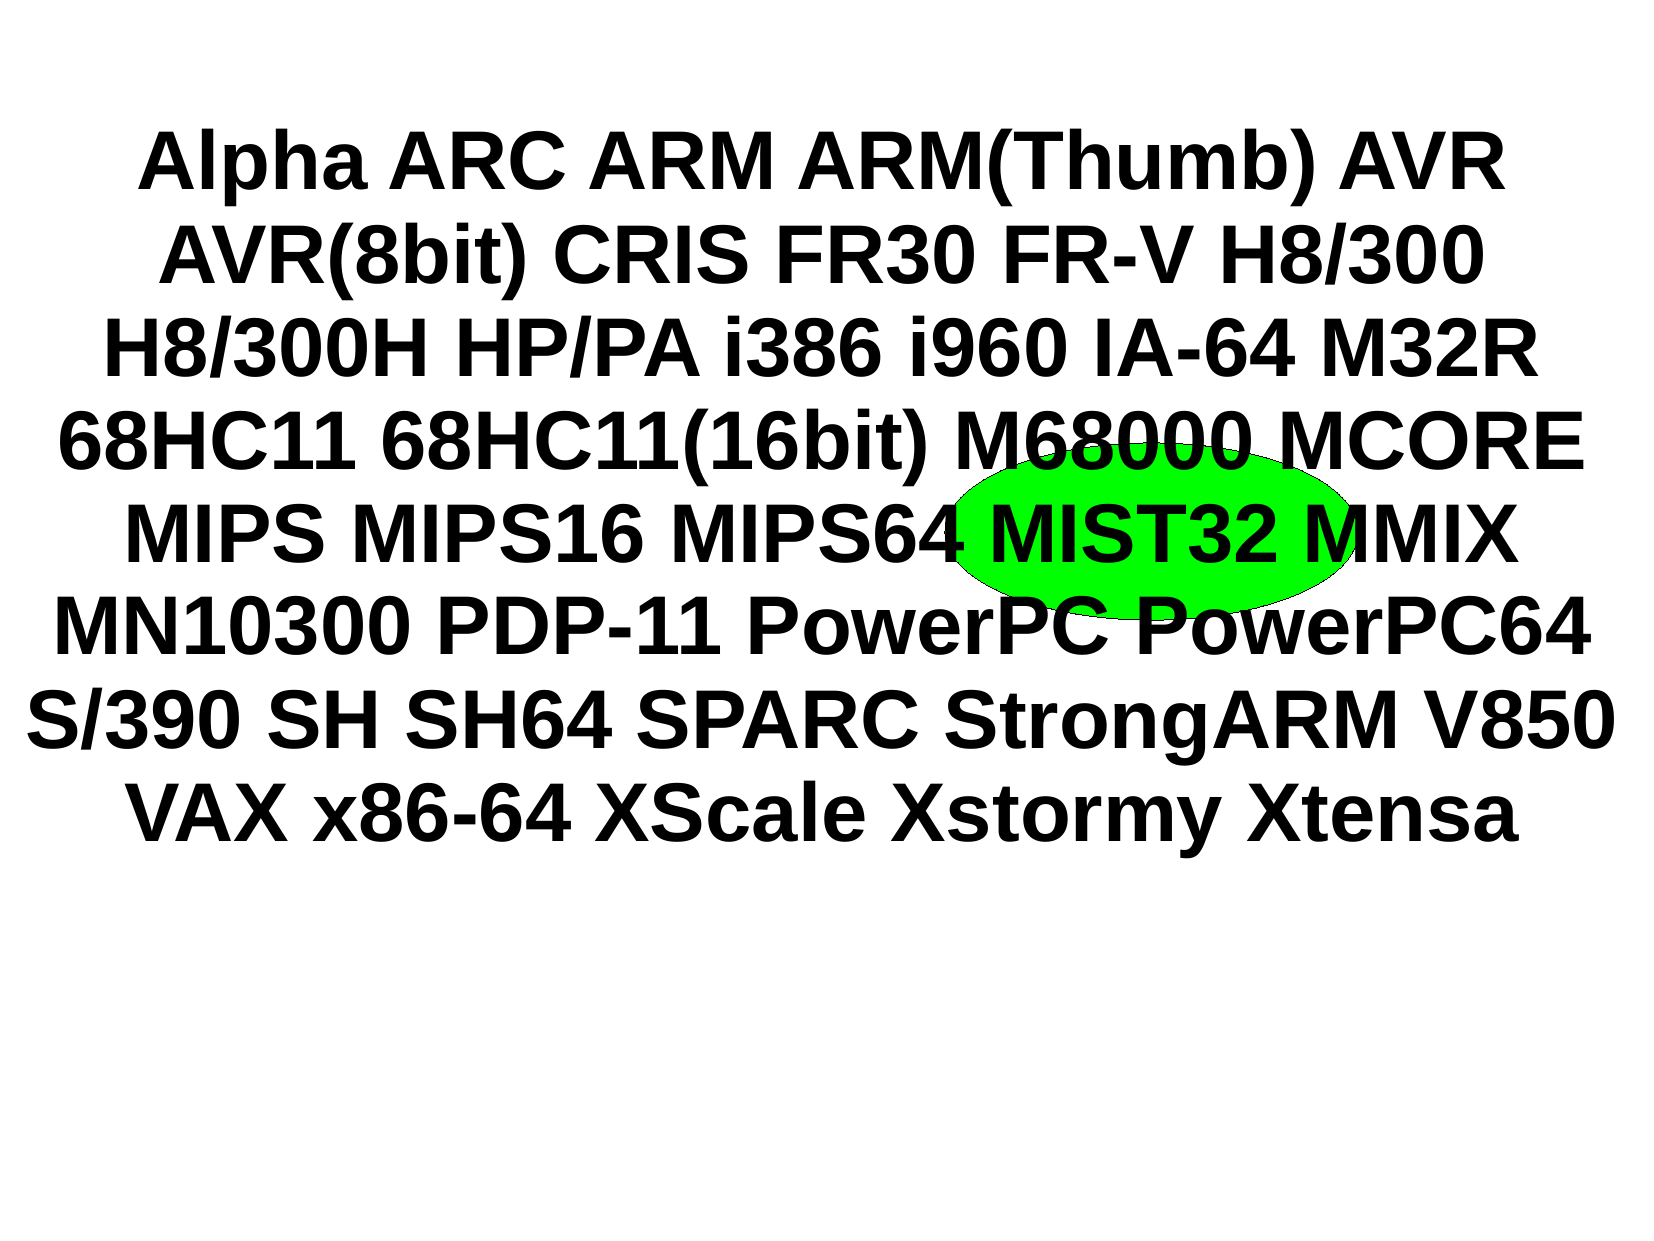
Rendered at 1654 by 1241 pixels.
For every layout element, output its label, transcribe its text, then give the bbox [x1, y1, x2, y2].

text_box Alpha ARC ARM ARM(Thumb) AVR AVR(8bit) CRIS FR30 FR-V H8/300 H8/300H HP/PA i386 i960 IA-64 M32R 68HC11 68HC11(16bit) M68000 MCORE MIPS MIPS16 MIPS64 MIST32 MMIX MN10300 PDP-11 PowerPC PowerPC64 S/390 SH SH64 SPARC StrongARM V850 VAX x86-64 XScale Xstormy Xtensa [10, 107, 1634, 960]
